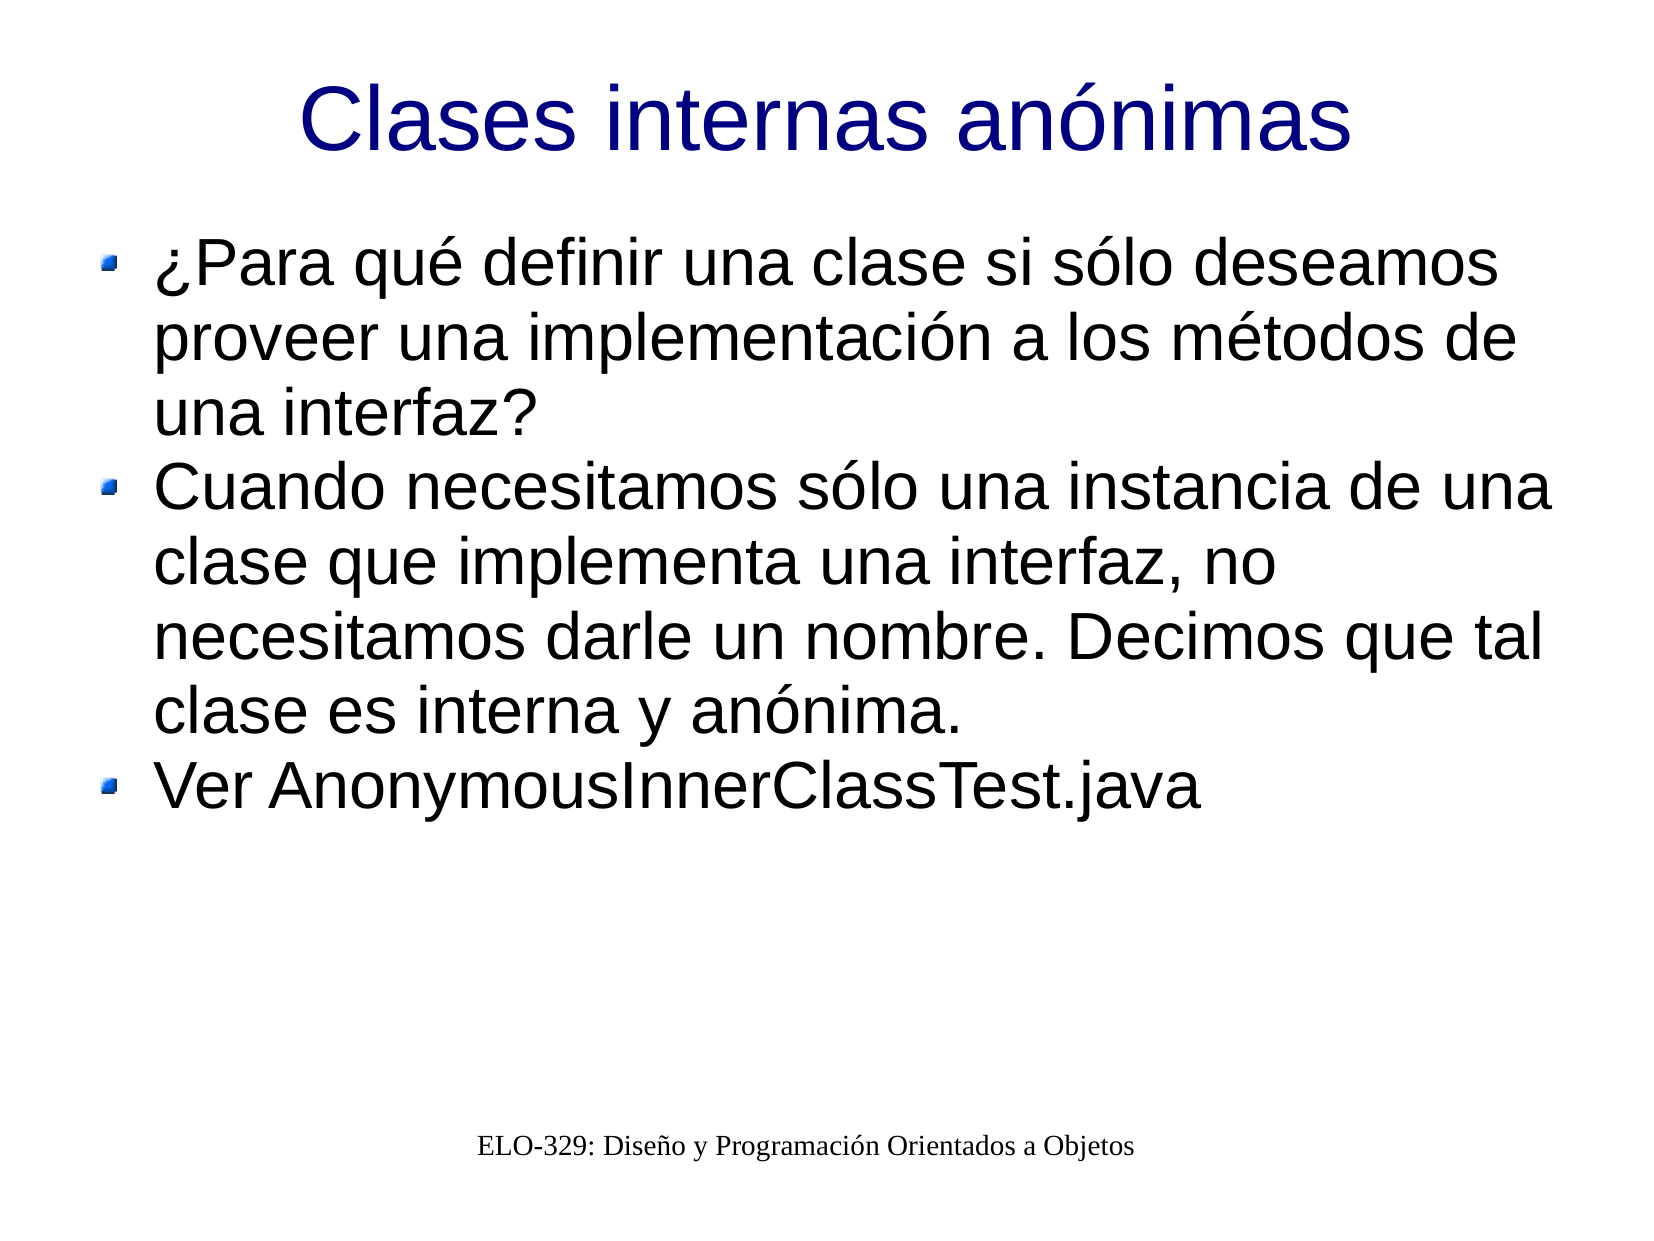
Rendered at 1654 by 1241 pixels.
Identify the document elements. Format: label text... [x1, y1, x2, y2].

list ¿Para qué definir una clase si sólo deseamos proveer una implementación a los métodos de una interfaz? Cuando necesitamos sólo una instancia de una clase que implementa una interfaz, no necesitamos darle un nombre. Decimos que tal clase es interna y anónima. Ver AnonymousInnerClassTest.java [82, 225, 1571, 1126]
title Clases internas anónimas [82, 49, 1571, 188]
